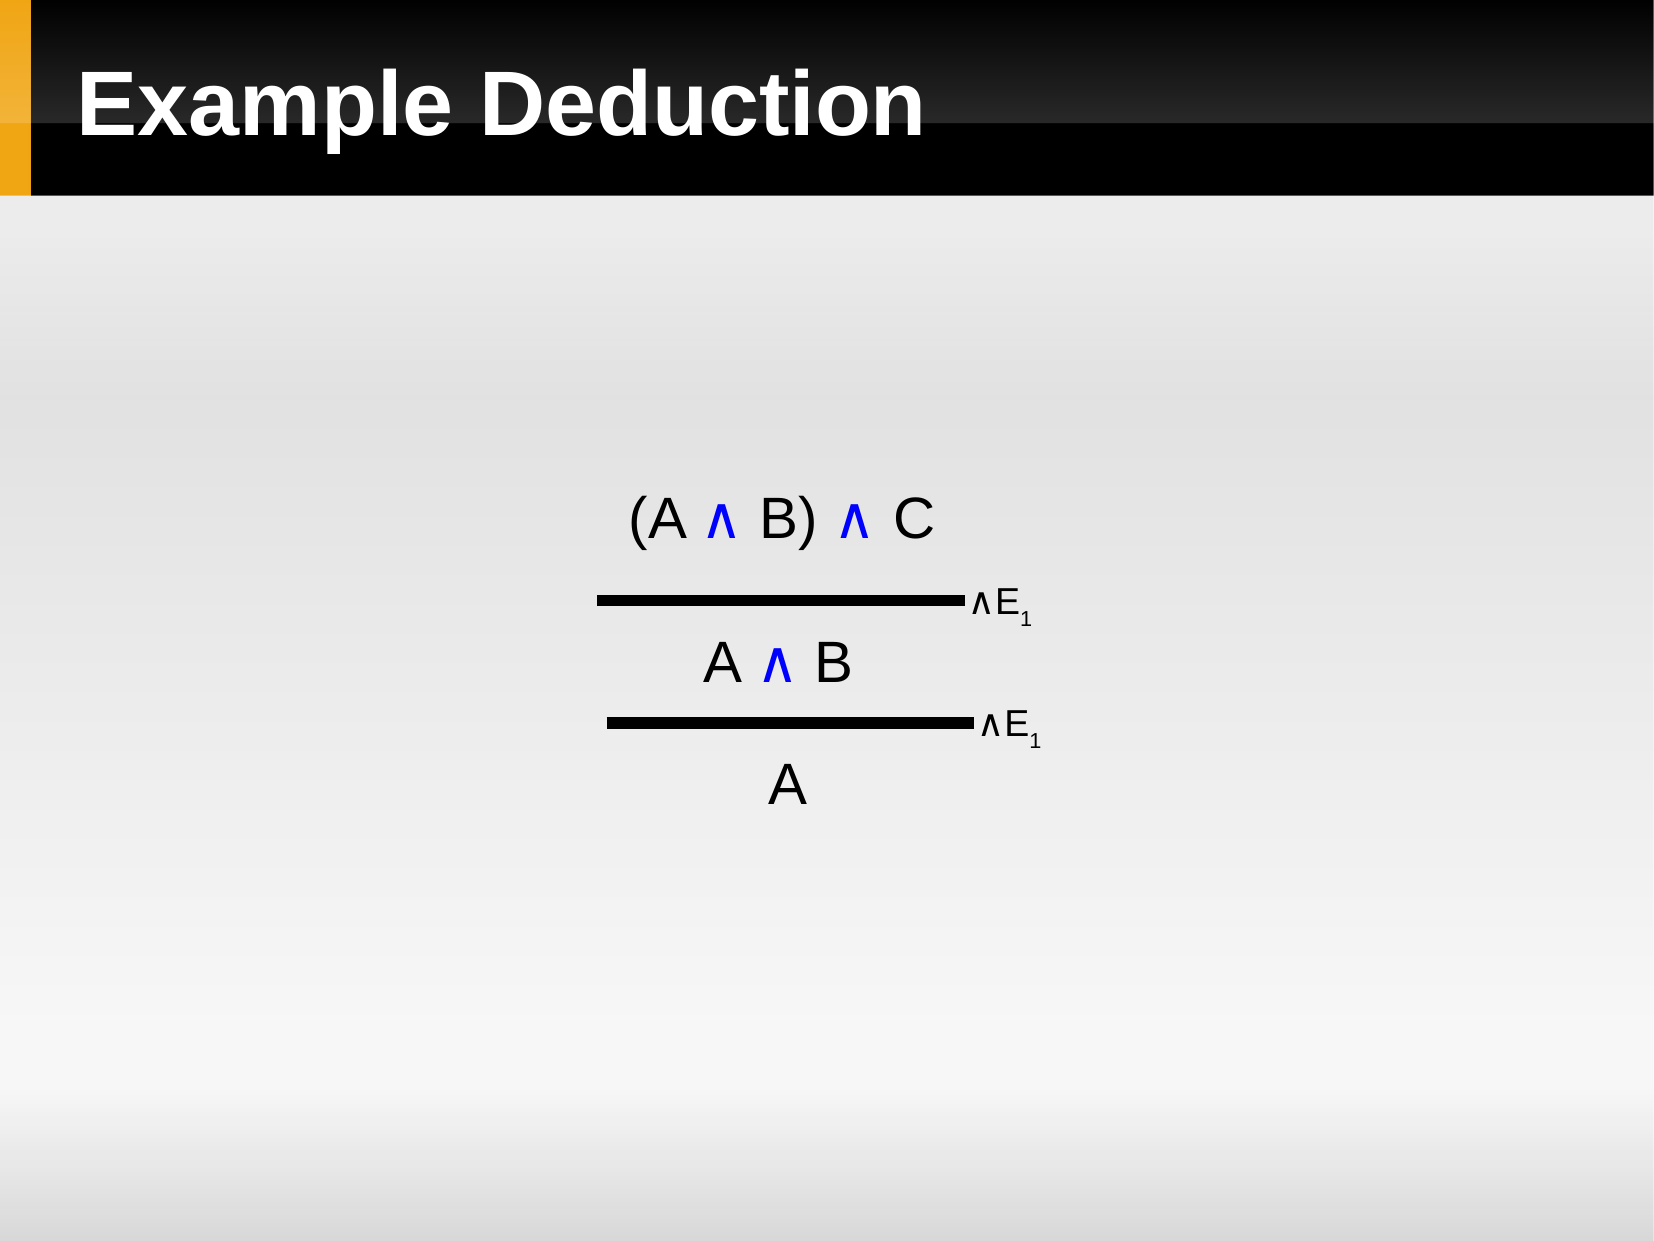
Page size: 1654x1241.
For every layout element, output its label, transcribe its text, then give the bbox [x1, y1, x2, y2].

text_box ∧E1 [952, 572, 1047, 643]
text_box A [753, 744, 823, 832]
picture [0, 0, 1654, 1241]
text_box A ∧ B [689, 621, 872, 710]
title Example Deduction [76, 7, 1565, 200]
text_box (A ∧ B) ∧ C [614, 478, 953, 566]
text_box ∧E1 [962, 695, 1057, 765]
